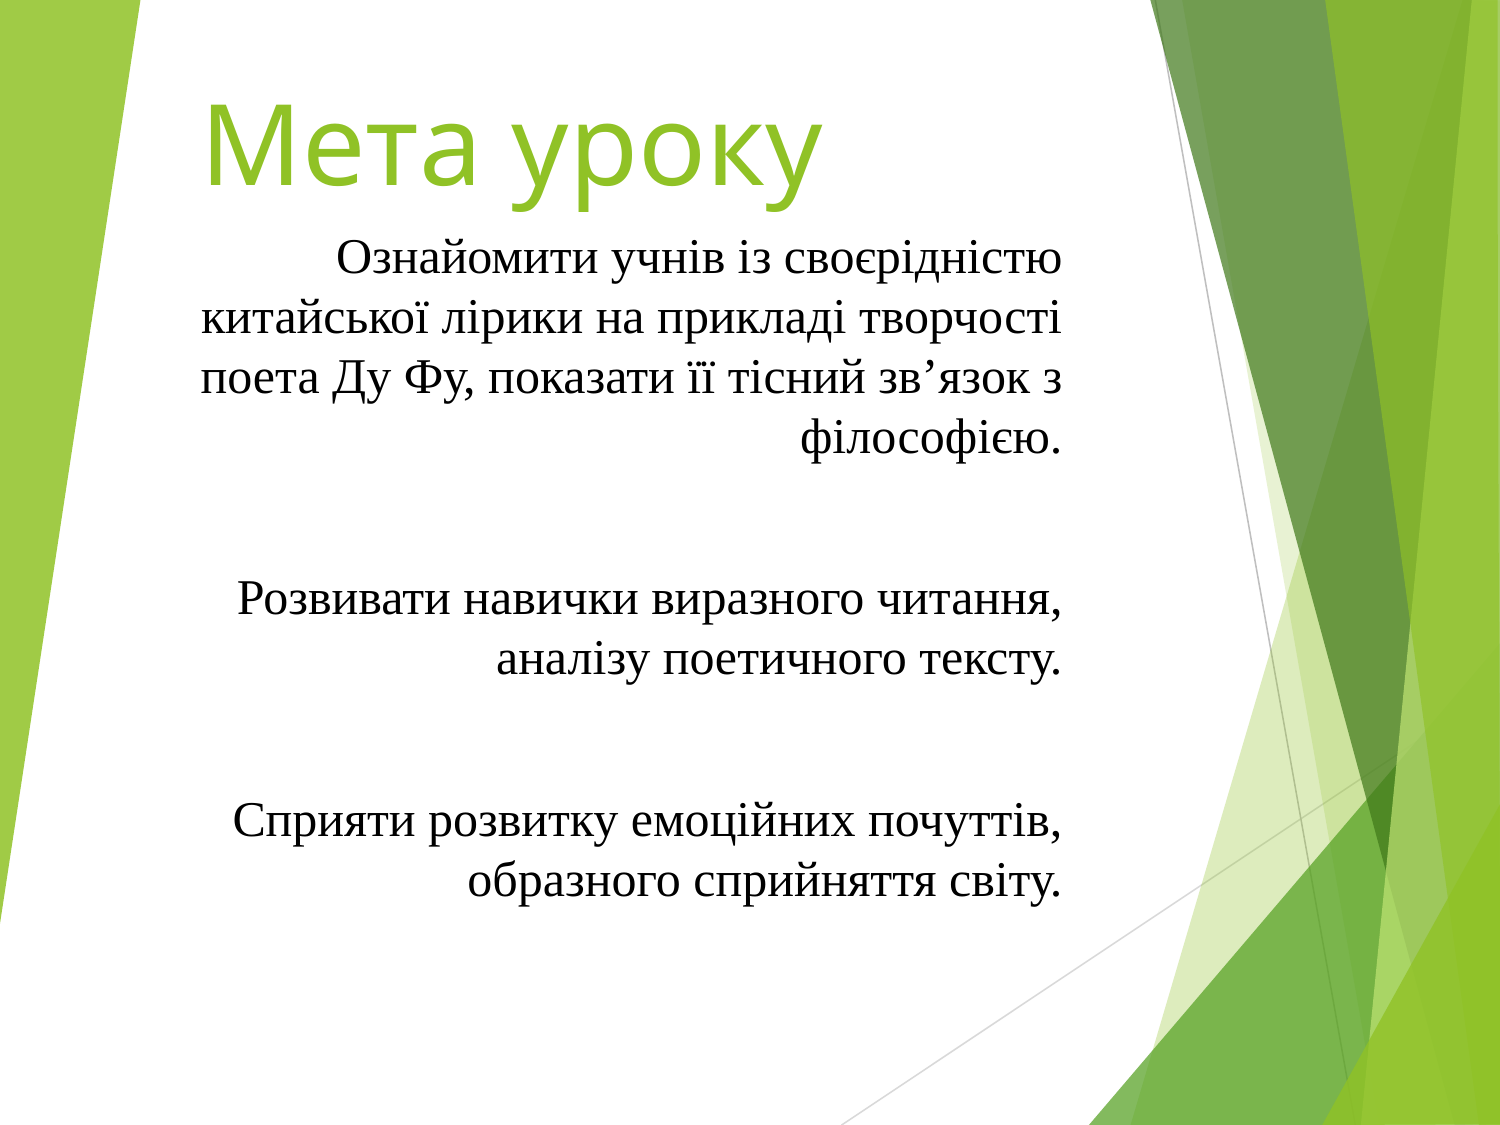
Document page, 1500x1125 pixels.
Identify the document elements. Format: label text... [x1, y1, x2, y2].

subtitle Ознайомити учнів із своєрідністю китайської лірики на прикладі творчості поета Ду Фу, показати її тісний зв’язок з філософією. Розвивати навички виразного читання, аналізу поетичного тексту. Сприяти розвитку емоційних почуттів, образного сприйняття світу. [185, 215, 1142, 1013]
title Мета уроку [185, 25, 1142, 215]
